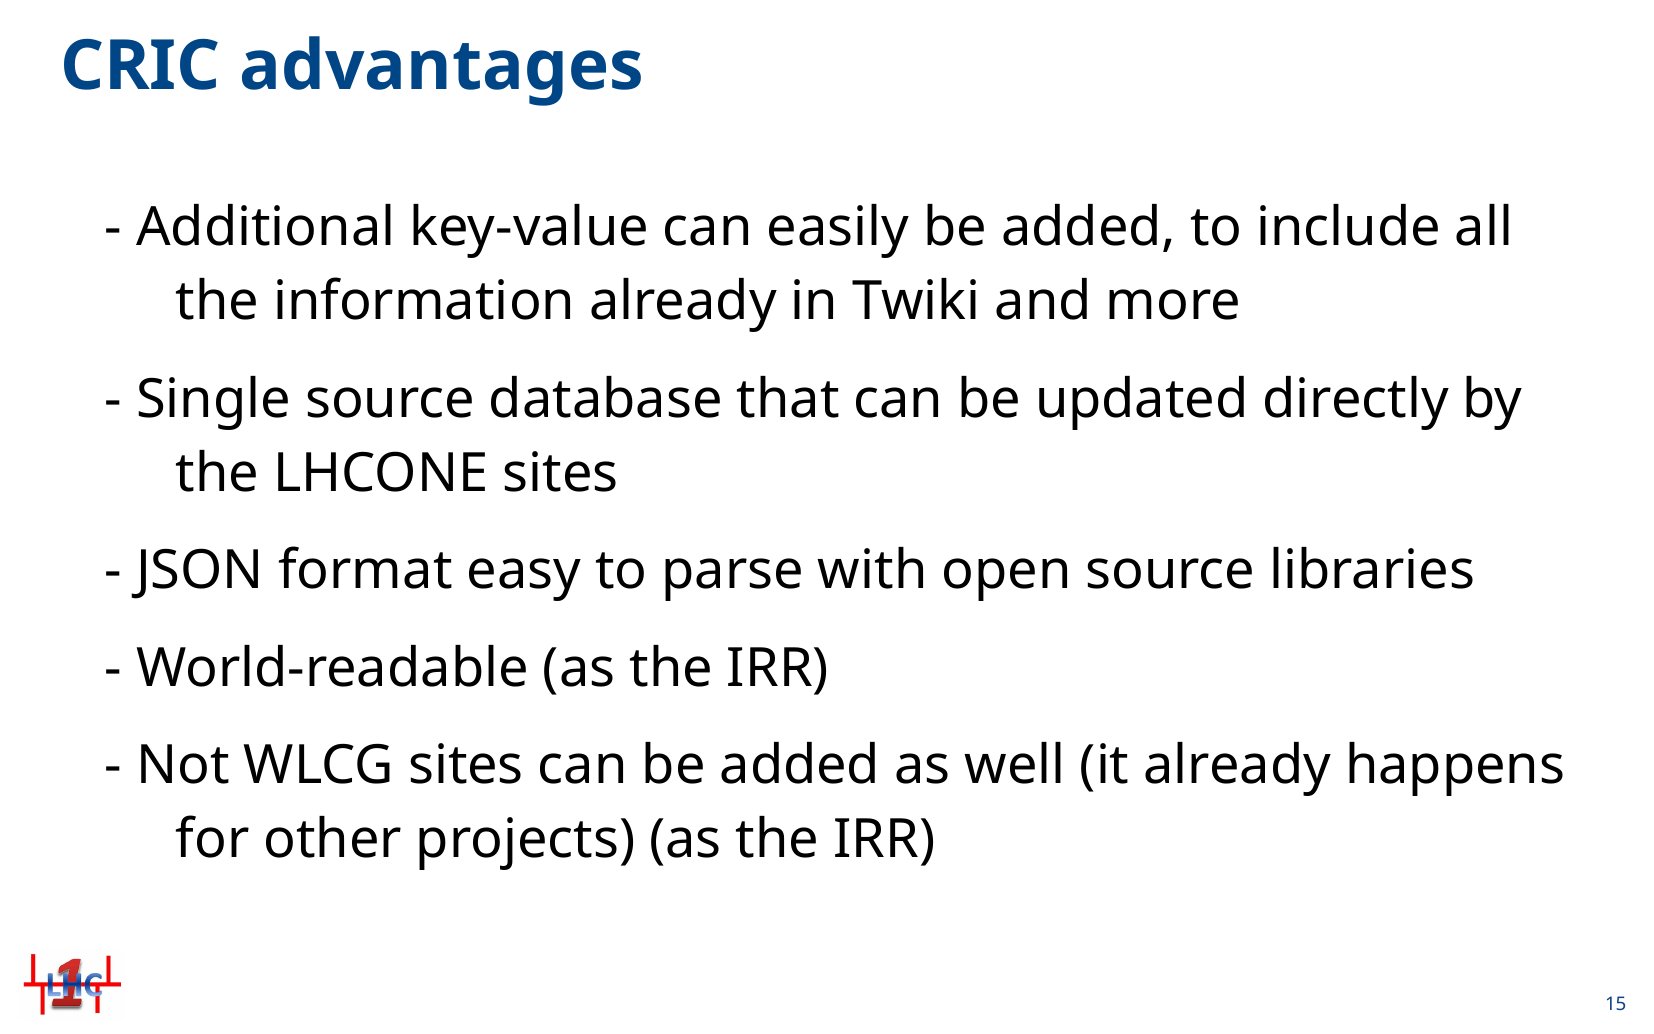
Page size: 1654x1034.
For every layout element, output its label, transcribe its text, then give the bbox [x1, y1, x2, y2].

picture [16, 949, 90, 1032]
text_box - Additional key-value can easily be added, to include all the information already in Twiki and more - Single source database that can be updated directly by the LHCONE sites - JSON format easy to parse with open source libraries - World-readable (as the IRR) - Not WLCG sites can be added as well (it already happens for other projects) (as the IRR) [90, 180, 1591, 1034]
title CRIC advantages [60, 0, 1528, 138]
